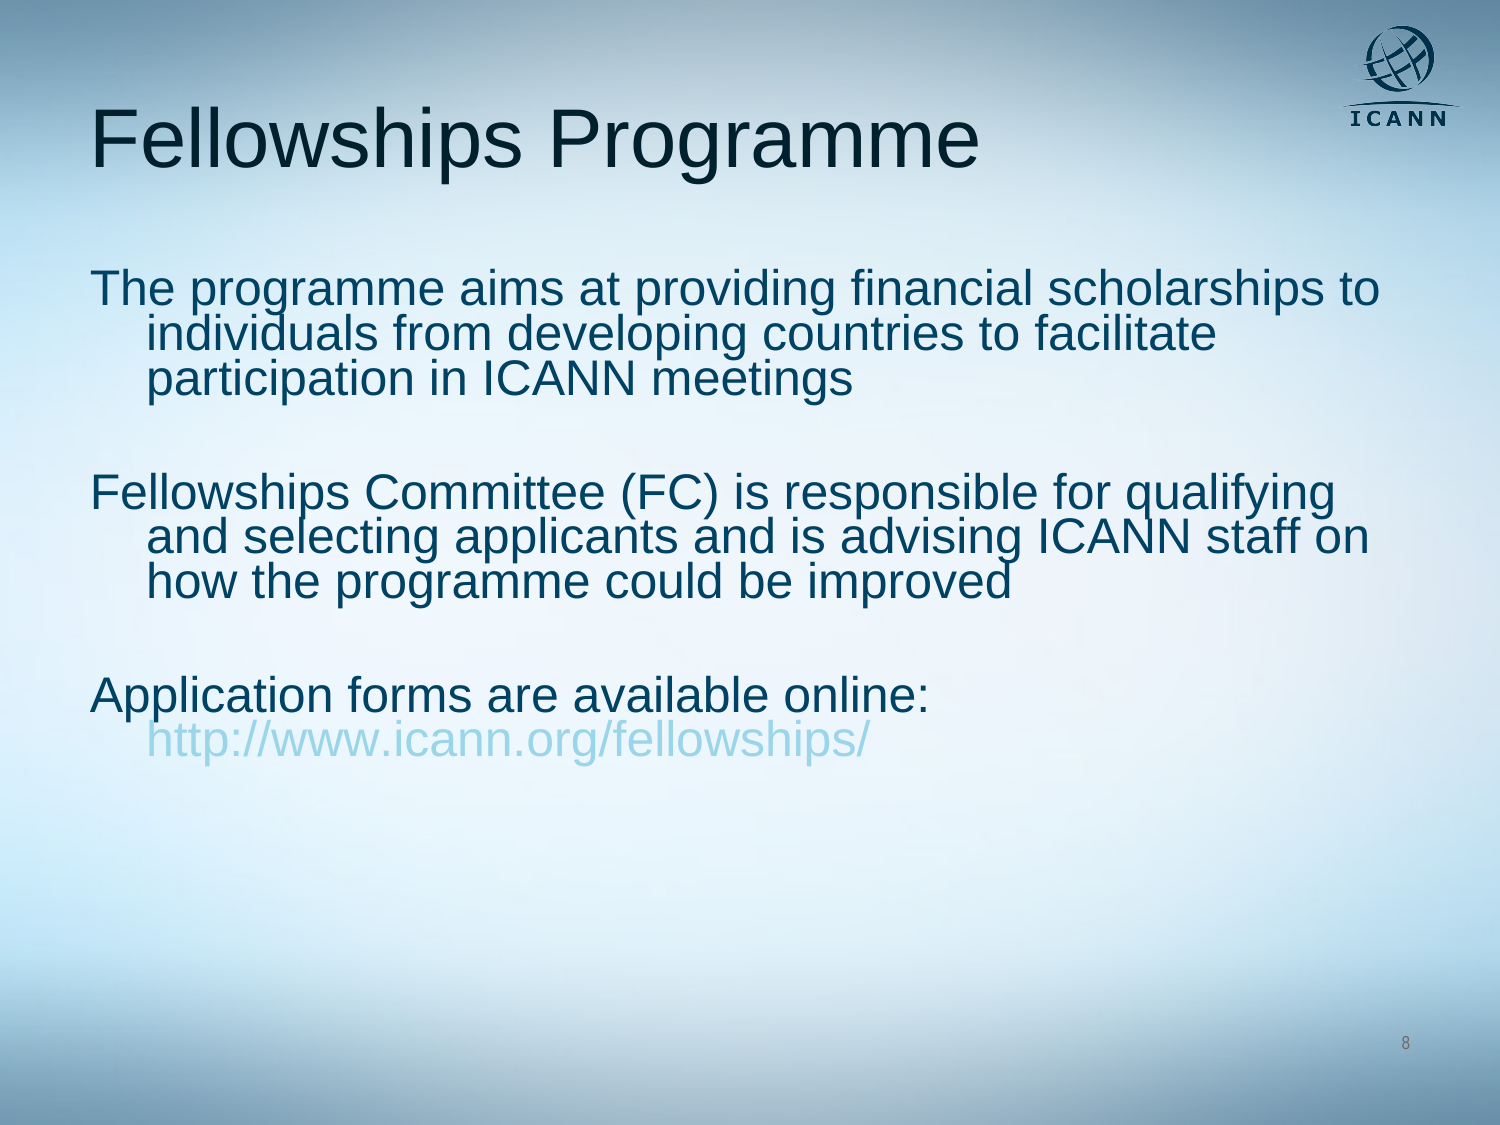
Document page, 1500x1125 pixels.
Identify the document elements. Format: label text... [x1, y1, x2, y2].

title Fellowships Programme [75, 45, 1426, 233]
list The programme aims at providing financial scholarships to individuals from developing countries to facilitate participation in ICANN meetings Fellowships Committee (FC) is responsible for qualifying and selecting applicants and is advising ICANN staff on how the programme could be improved Application forms are available online: http://www.icann.org/fellowships/ [75, 262, 1426, 1006]
picture [0, 0, 1500, 1125]
